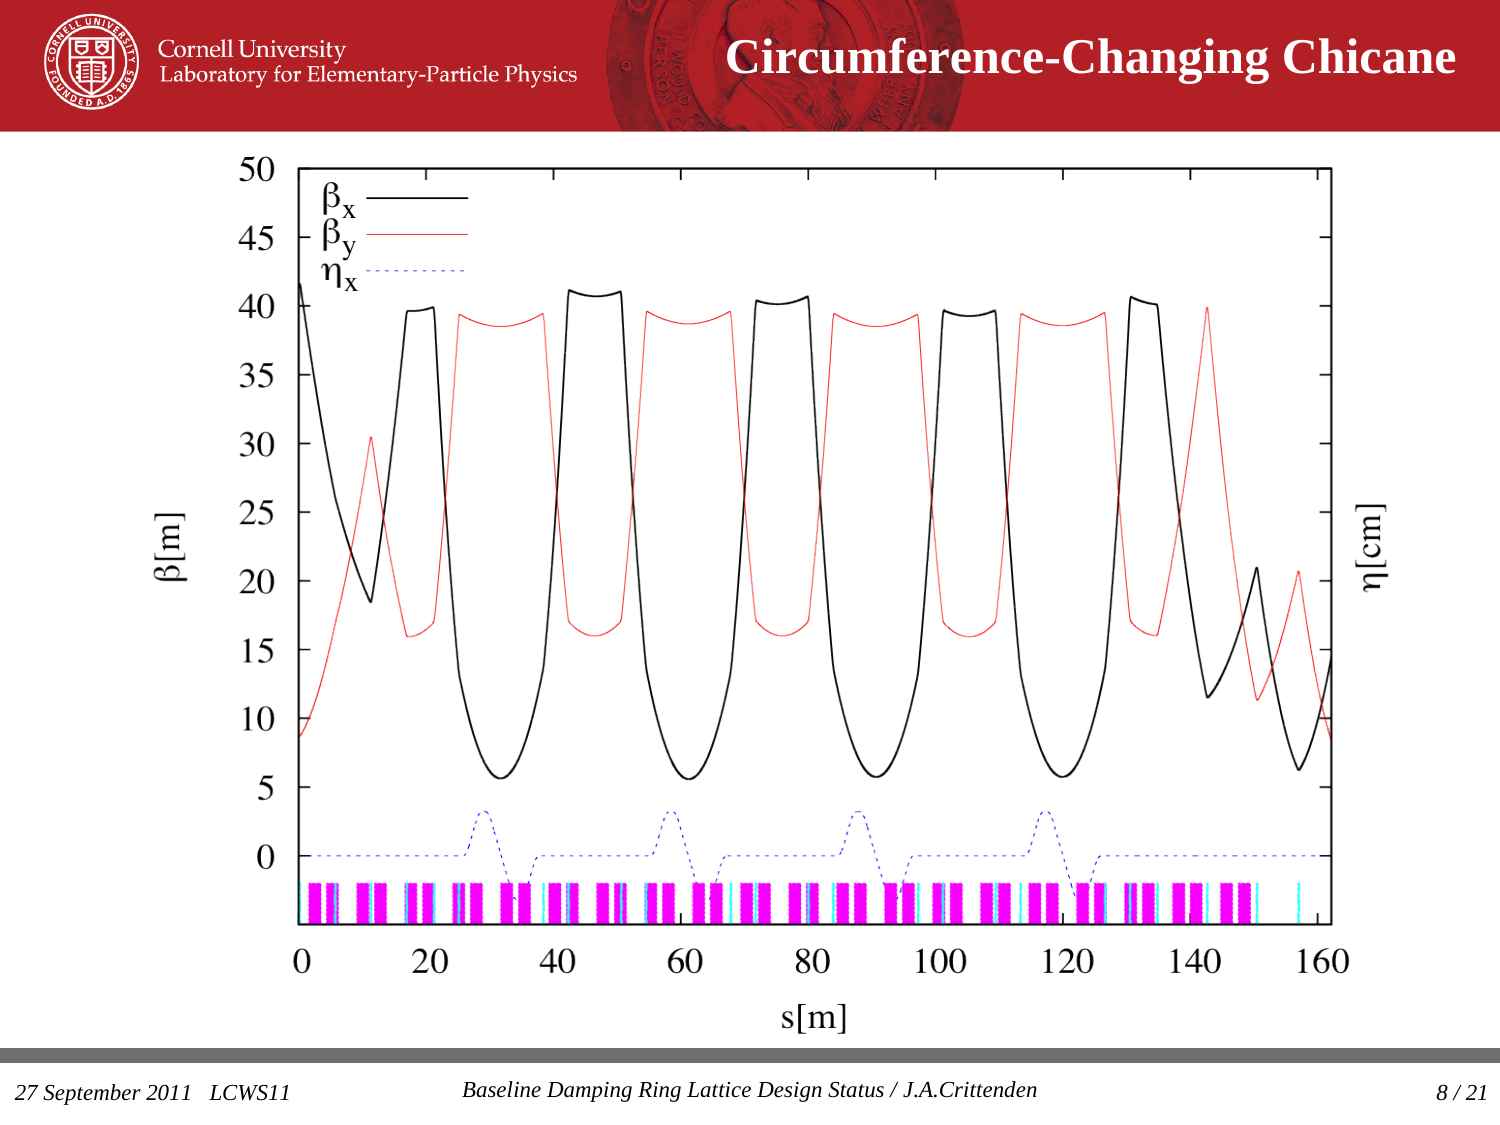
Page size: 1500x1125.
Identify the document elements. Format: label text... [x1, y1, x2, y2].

picture [139, 149, 1400, 1051]
title Circumference-Changing Chicane [720, 0, 1462, 113]
picture [0, 0, 1500, 132]
